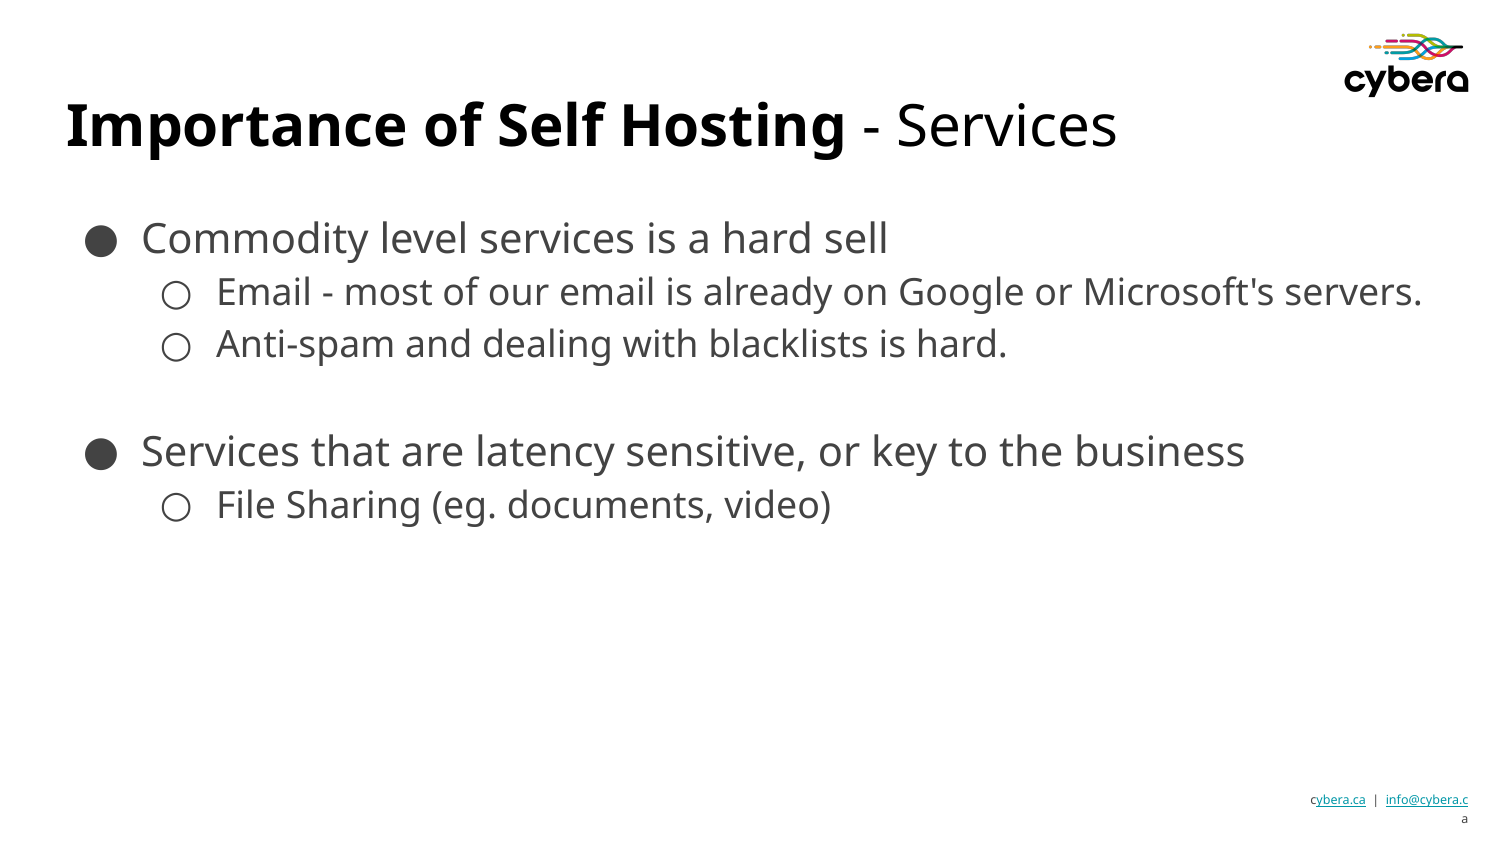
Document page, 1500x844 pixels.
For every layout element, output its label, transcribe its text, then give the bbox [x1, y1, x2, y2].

title Importance of Self Hosting - Services [51, 72, 1314, 167]
list Commodity level services is a hard sell Email - most of our email is already on Google or Microsoft's servers. Anti-spam and dealing with blacklists is hard. Services that are latency sensitive, or key to the business File Sharing (eg. documents, video) [51, 189, 1451, 750]
picture [1344, 33, 1469, 98]
